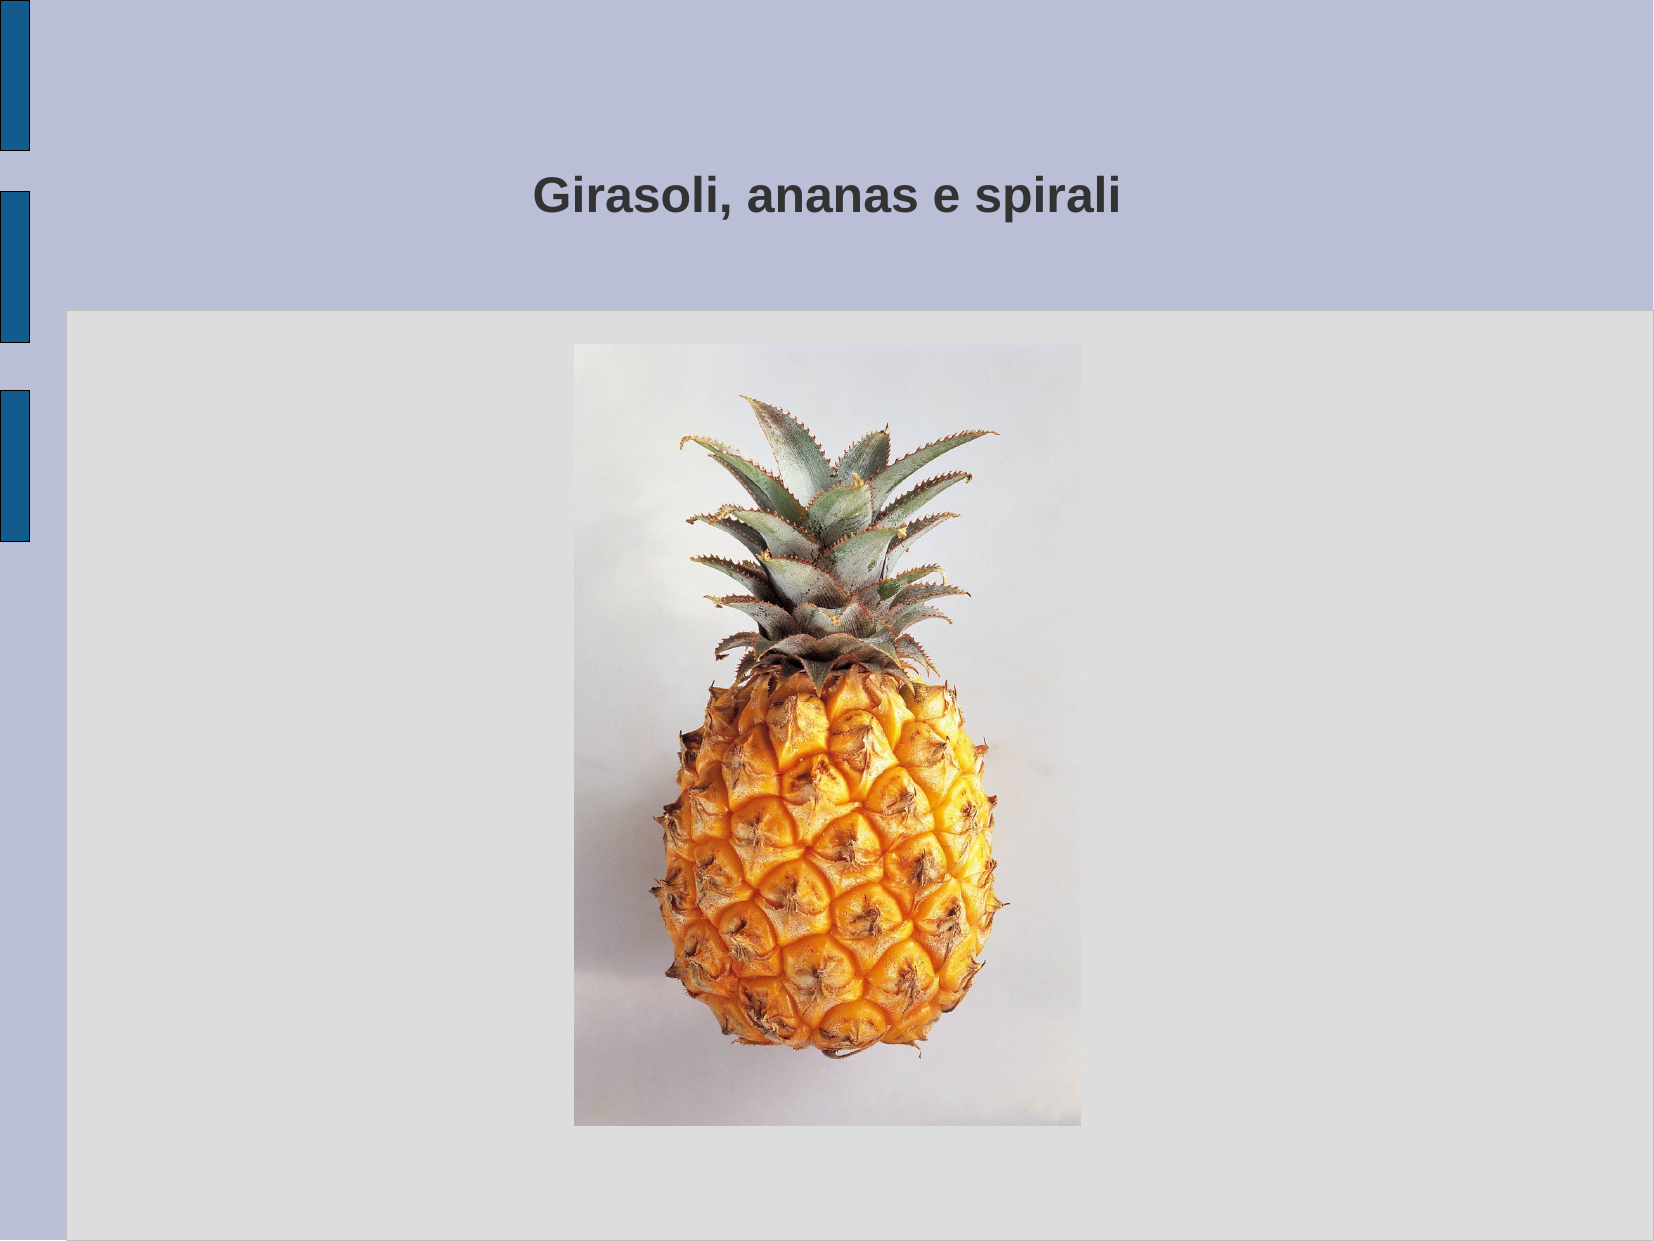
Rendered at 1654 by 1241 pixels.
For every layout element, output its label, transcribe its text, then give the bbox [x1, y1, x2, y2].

picture [574, 344, 1081, 1126]
title Girasoli, ananas e spirali [121, 91, 1534, 299]
